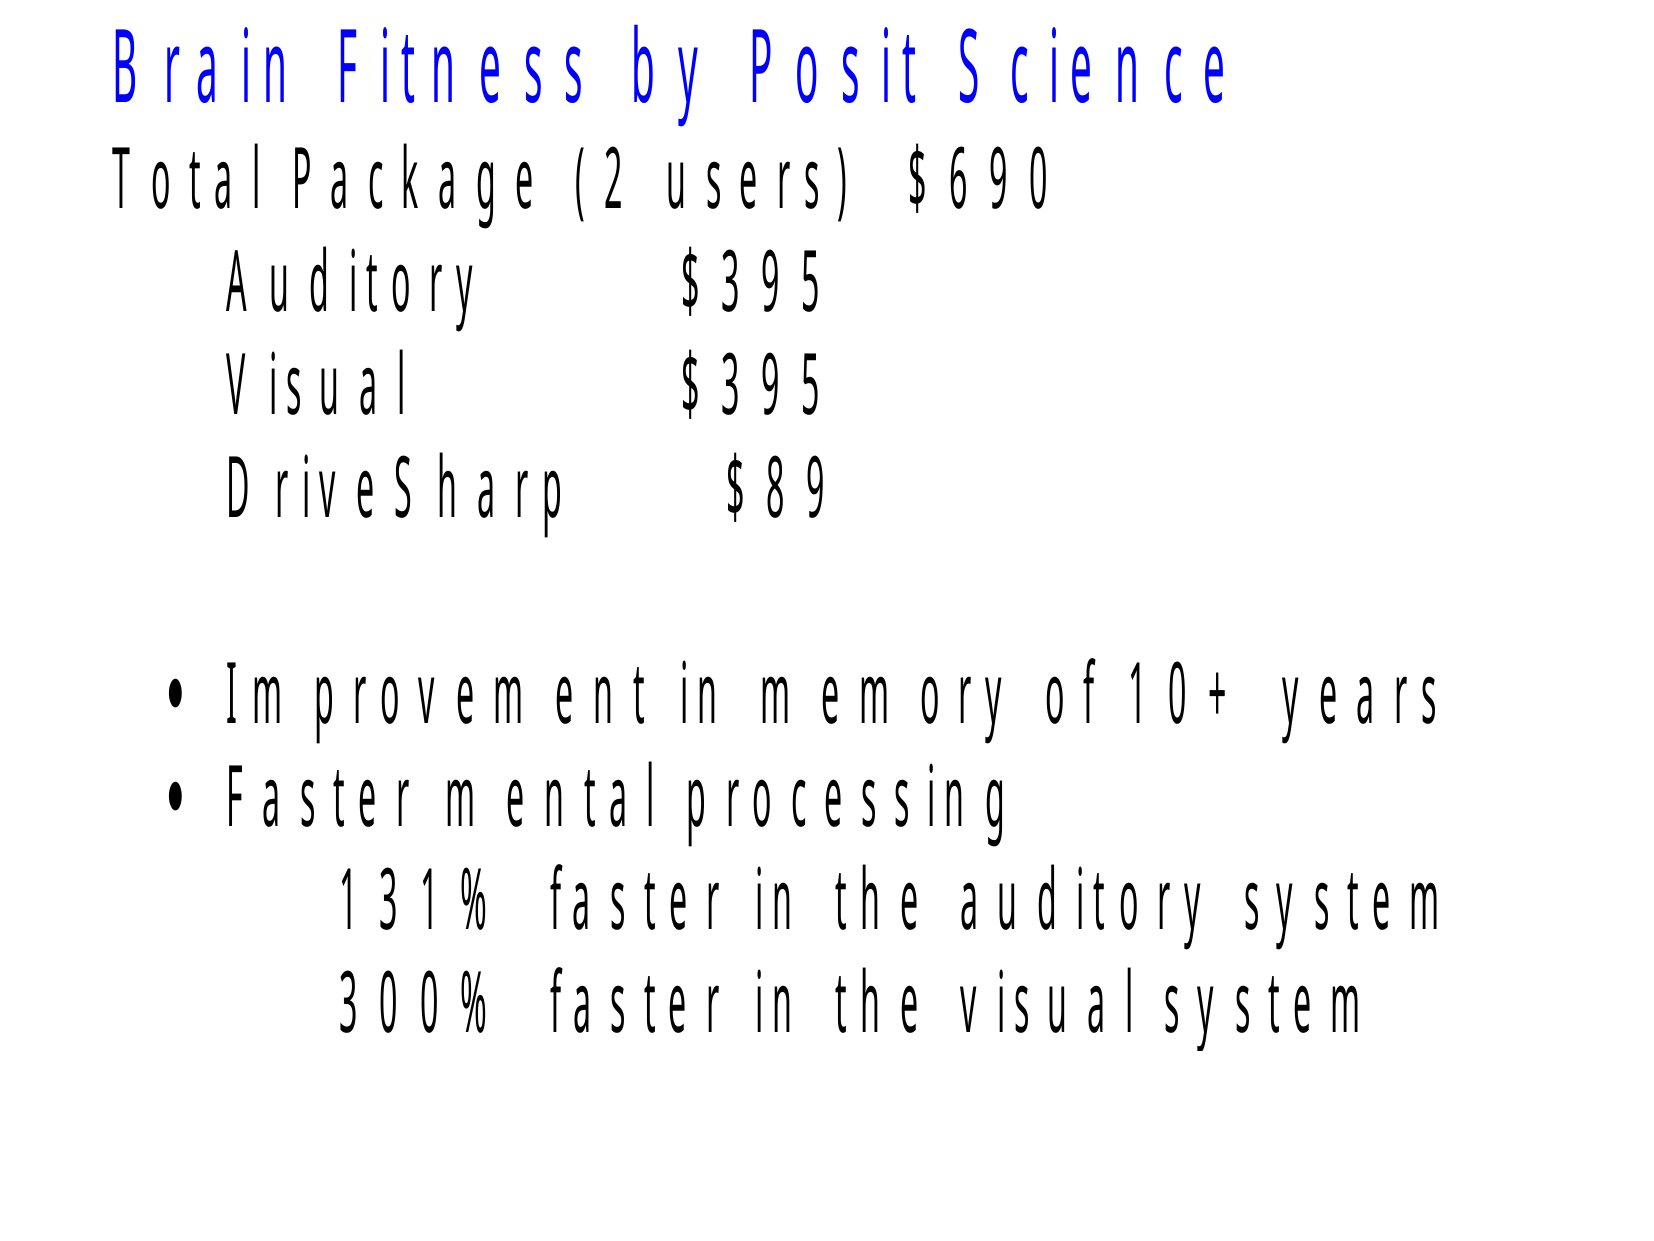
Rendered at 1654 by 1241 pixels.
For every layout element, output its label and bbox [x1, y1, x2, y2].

picture [112, 0, 1651, 1051]
